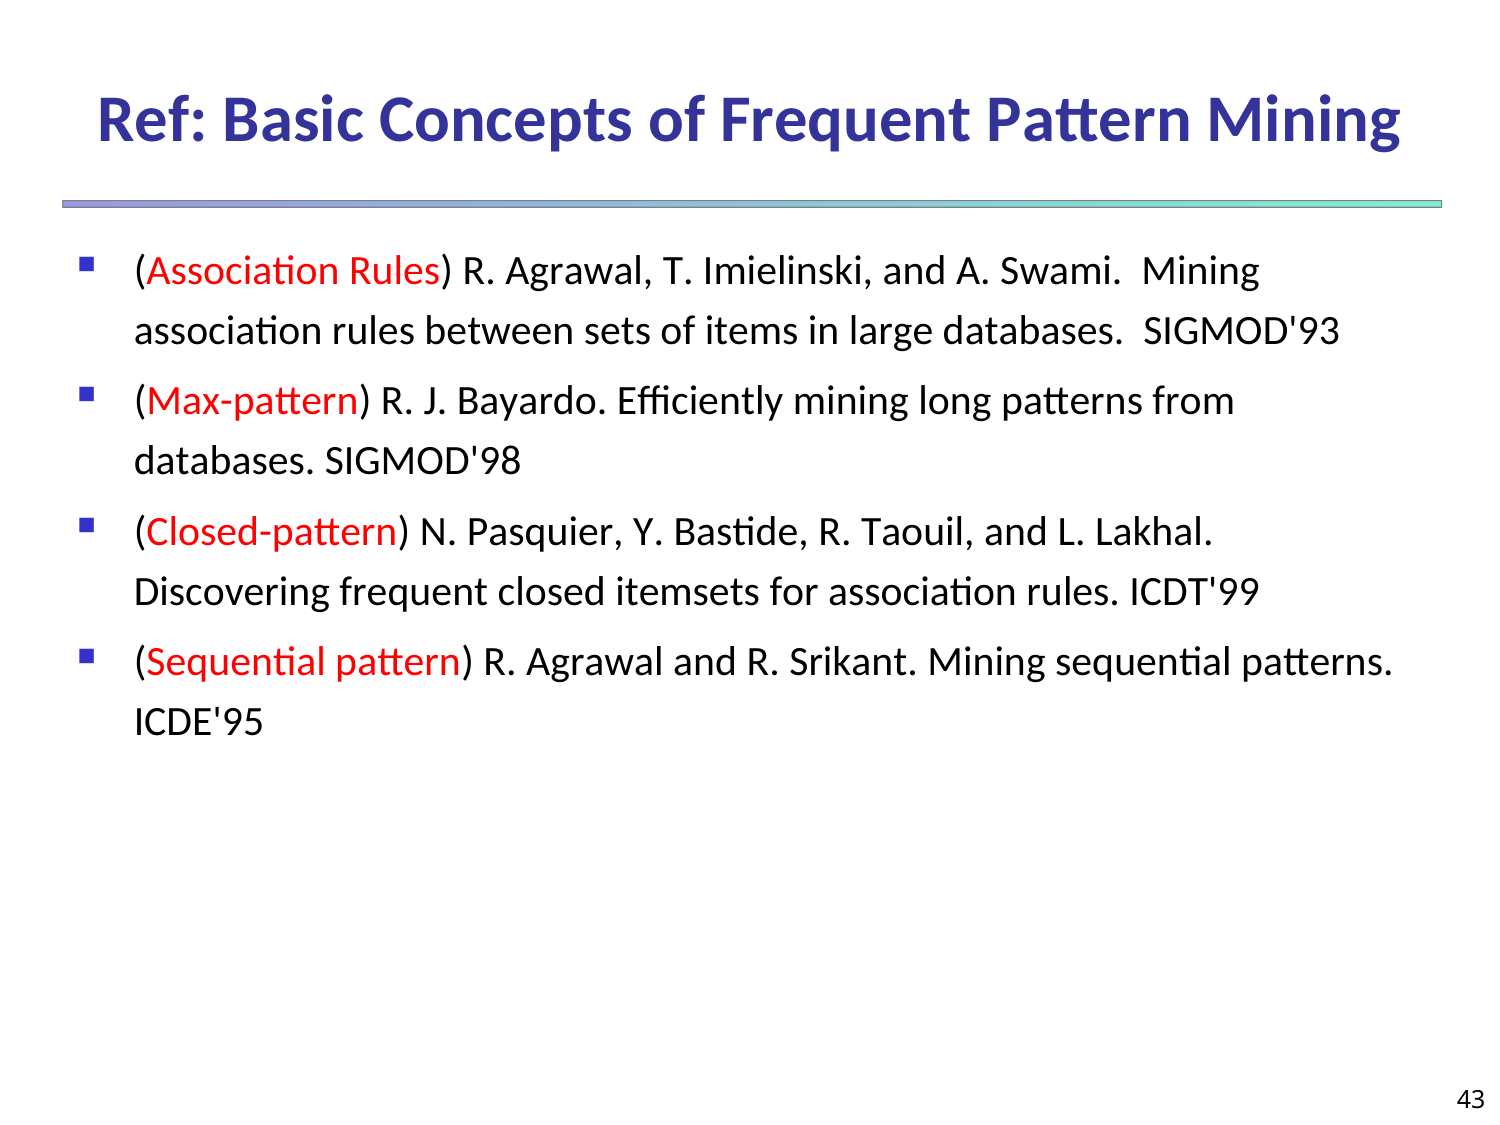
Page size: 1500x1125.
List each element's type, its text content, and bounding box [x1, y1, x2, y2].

text_box <number> [1187, 1062, 1500, 1125]
list (Association Rules) R. Agrawal, T. Imielinski, and A. Swami. Mining association rules between sets of items in large databases. SIGMOD'93 (Max-pattern) R. J. Bayardo. Efficiently mining long patterns from databases. SIGMOD'98 (Closed-pattern) N. Pasquier, Y. Bastide, R. Taouil, and L. Lakhal. Discovering frequent closed itemsets for association rules. ICDT'99 (Sequential pattern) R. Agrawal and R. Srikant. Mining sequential patterns. ICDE'95 [62, 224, 1413, 1063]
title Ref: Basic Concepts of Frequent Pattern Mining [0, 0, 1500, 163]
